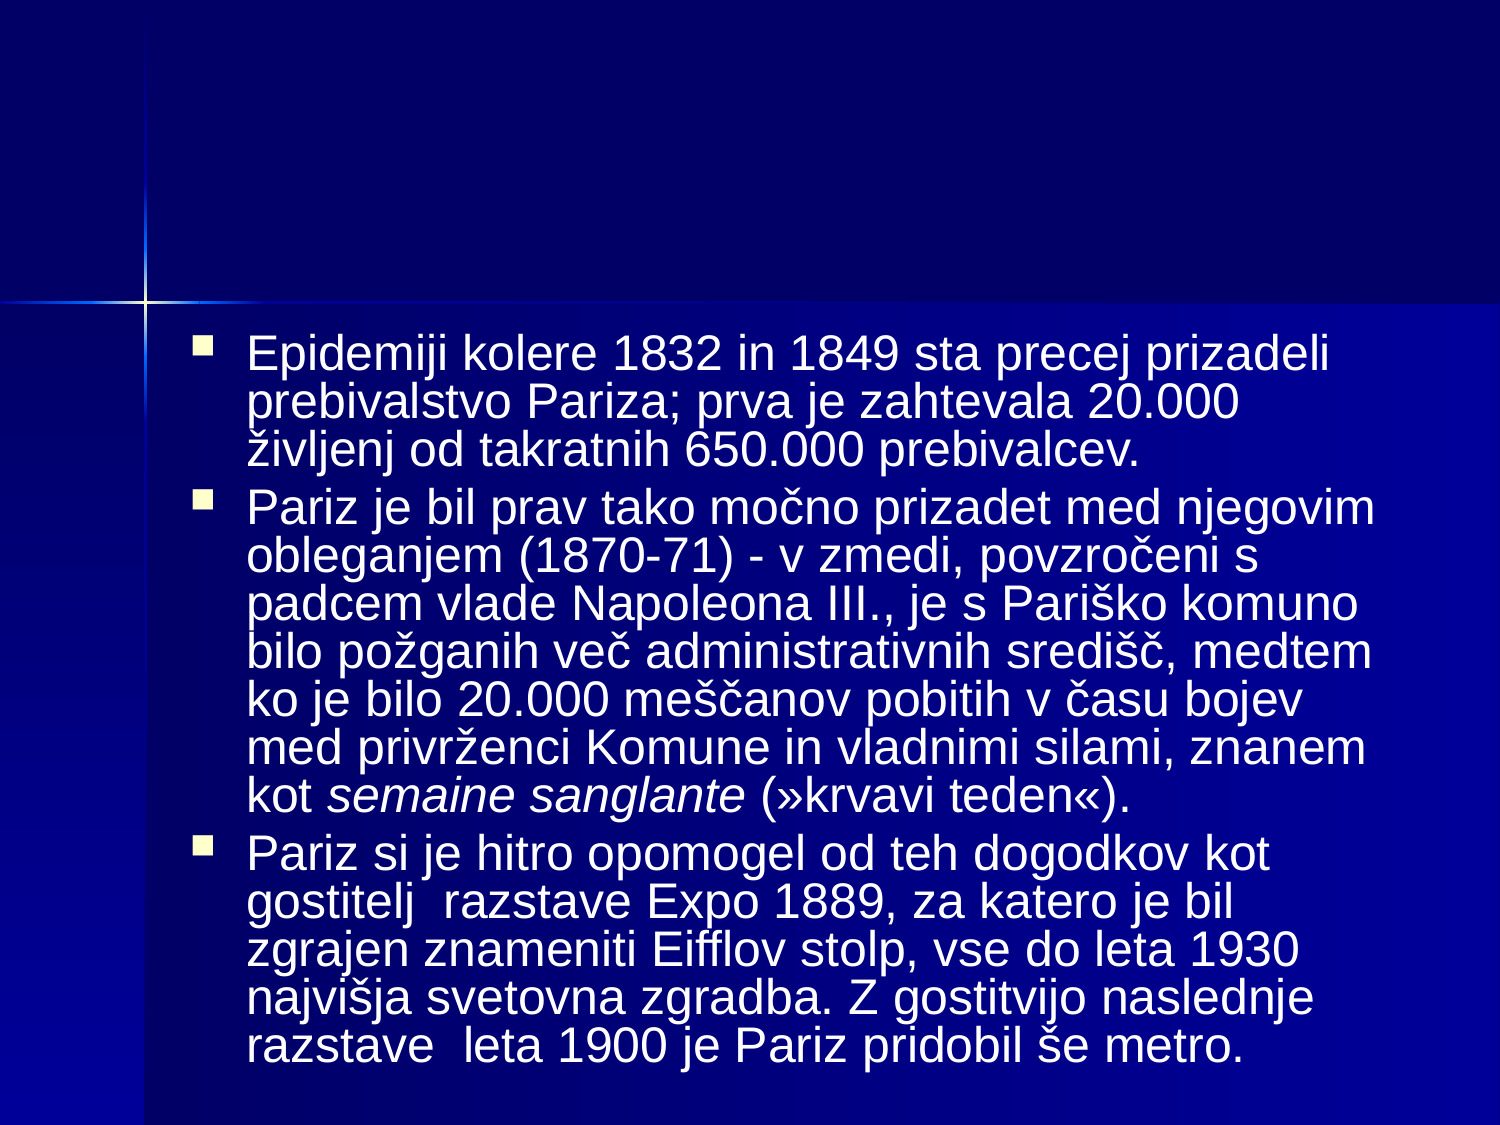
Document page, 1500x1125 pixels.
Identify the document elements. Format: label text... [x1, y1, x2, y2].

list Epidemiji kolere 1832 in 1849 sta precej prizadeli prebivalstvo Pariza; prva je zahtevala 20.000 življenj od takratnih 650.000 prebivalcev. Pariz je bil prav tako močno prizadet med njegovim obleganjem (1870-71) - v zmedi, povzročeni s padcem vlade Napoleona III., je s Pariško komuno bilo požganih več administrativnih središč, medtem ko je bilo 20.000 meščanov pobitih v času bojev med privrženci Komune in vladnimi silami, znanem kot semaine sanglante (»krvavi teden«). Pariz si je hitro opomogel od teh dogodkov kot gostitelj razstave Expo 1889, za katero je bil zgrajen znameniti Eifflov stolp, vse do leta 1930 najvišja svetovna zgradba. Z gostitvijo naslednje razstave leta 1900 je Pariz pridobil še metro. [174, 324, 1413, 1000]
